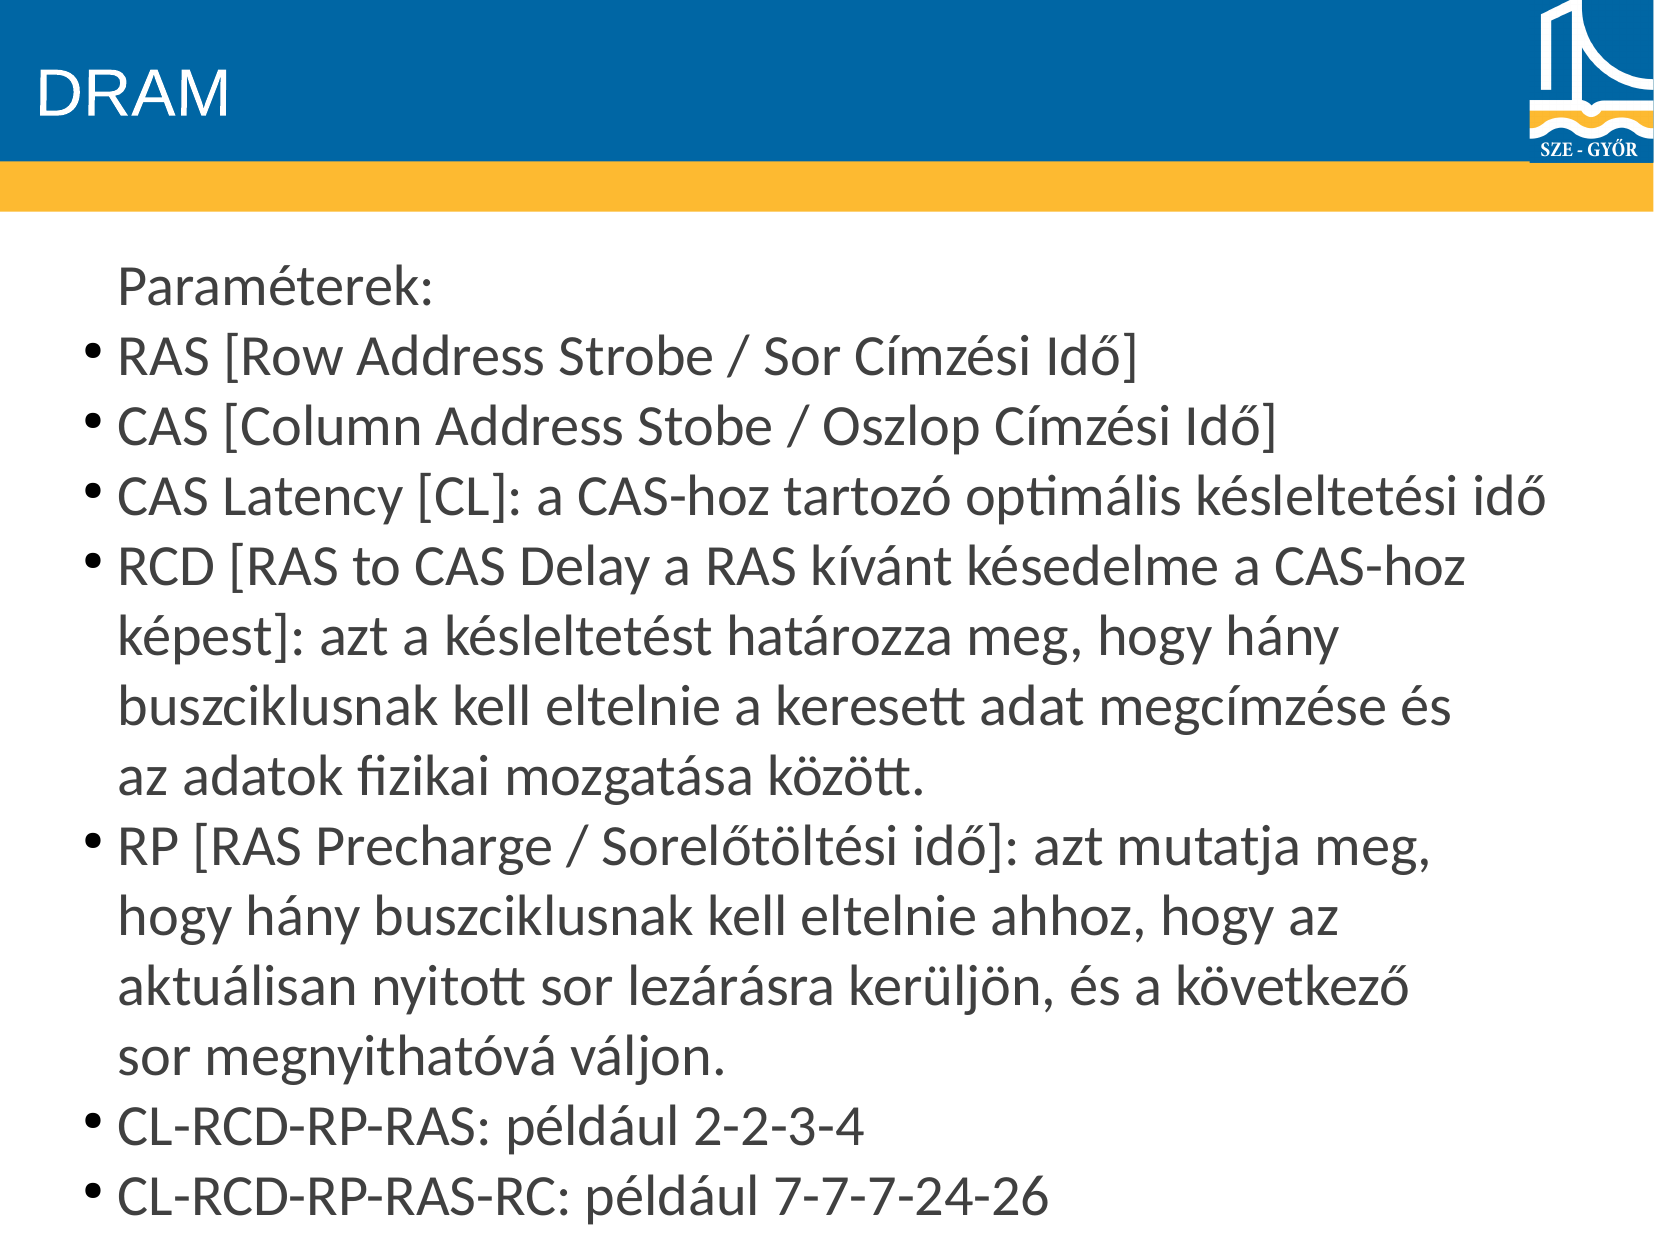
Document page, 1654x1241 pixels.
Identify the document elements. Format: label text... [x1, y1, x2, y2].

text_box DRAM [34, 48, 1524, 144]
text_box Paraméterek: RAS [Row Address Strobe / Sor Címzési Idő] CAS [Column Address Stobe / Oszlop Címzési Idő] CAS Latency [CL]: a CAS-hoz tartozó optimális késleltetési idő RCD [RAS to CAS Delay a RAS kívánt késedelme a CAS-hoz képest]: azt a késleltetést határozza meg, hogy hány buszciklusnak kell eltelnie a keresett adat megcímzése és az adatok fizikai mozgatása között. RP [RAS Precharge / Sorelőtöltési idő]: azt mutatja meg, hogy hány buszciklusnak kell eltelnie ahhoz, hogy az aktuálisan nyitott sor lezárásra kerüljön, és a következő sor megnyithatóvá váljon. CL-RCD-RP-RAS: például 2-2-3-4 CL-RCD-RP-RAS-RC: például 7-7-7-24-26 [82, 247, 1583, 1198]
picture [1529, 0, 1654, 163]
